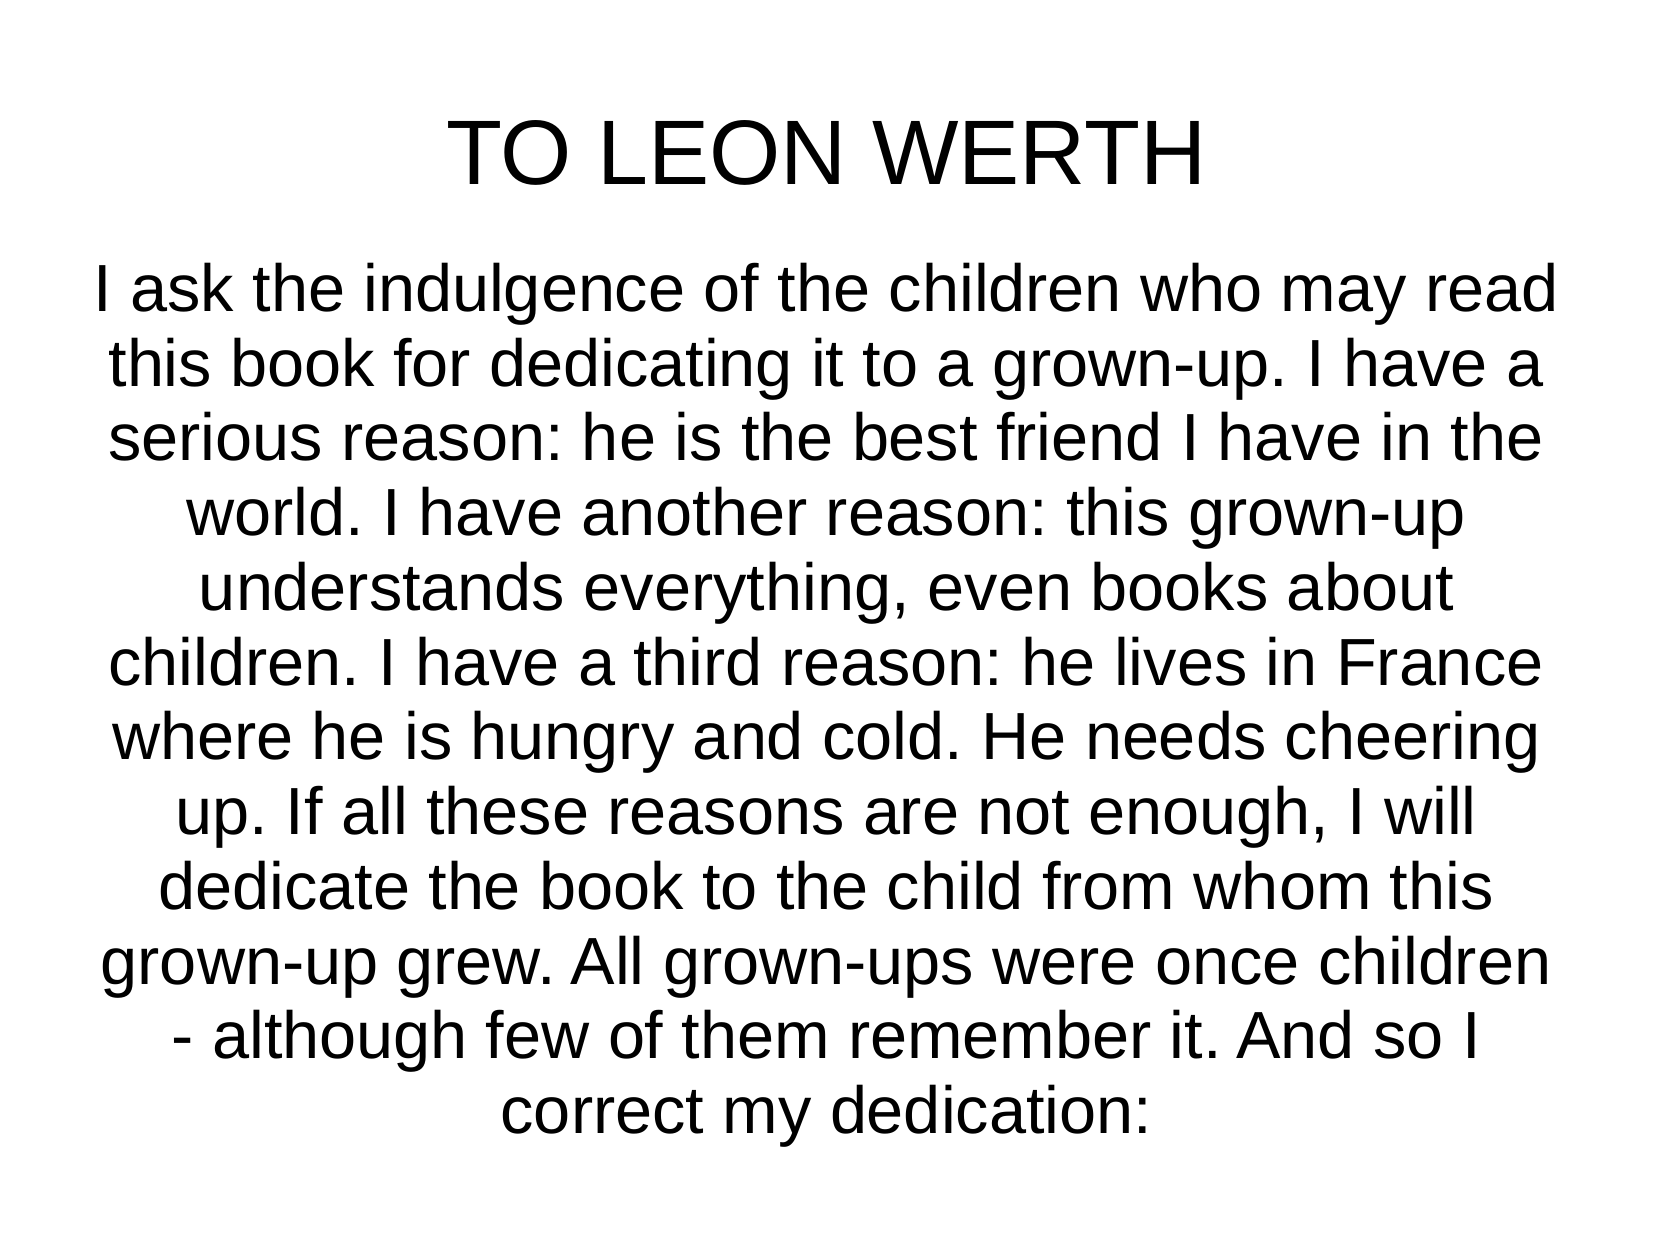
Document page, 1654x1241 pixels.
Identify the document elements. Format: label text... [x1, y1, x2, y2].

title TO LEON WERTH [82, 49, 1571, 250]
subtitle I ask the indulgence of the children who may read this book for dedicating it to a grown-up. I have a serious reason: he is the best friend I have in the world. I have another reason: this grown-up understands everything, even books about children. I have a third reason: he lives in France where he is hungry and cold. He needs cheering up. If all these reasons are not enough, I will dedicate the book to the child from whom this grown-up grew. All grown-ups were once children - although few of them remember it. And so I correct my dedication: [82, 250, 1571, 1149]
